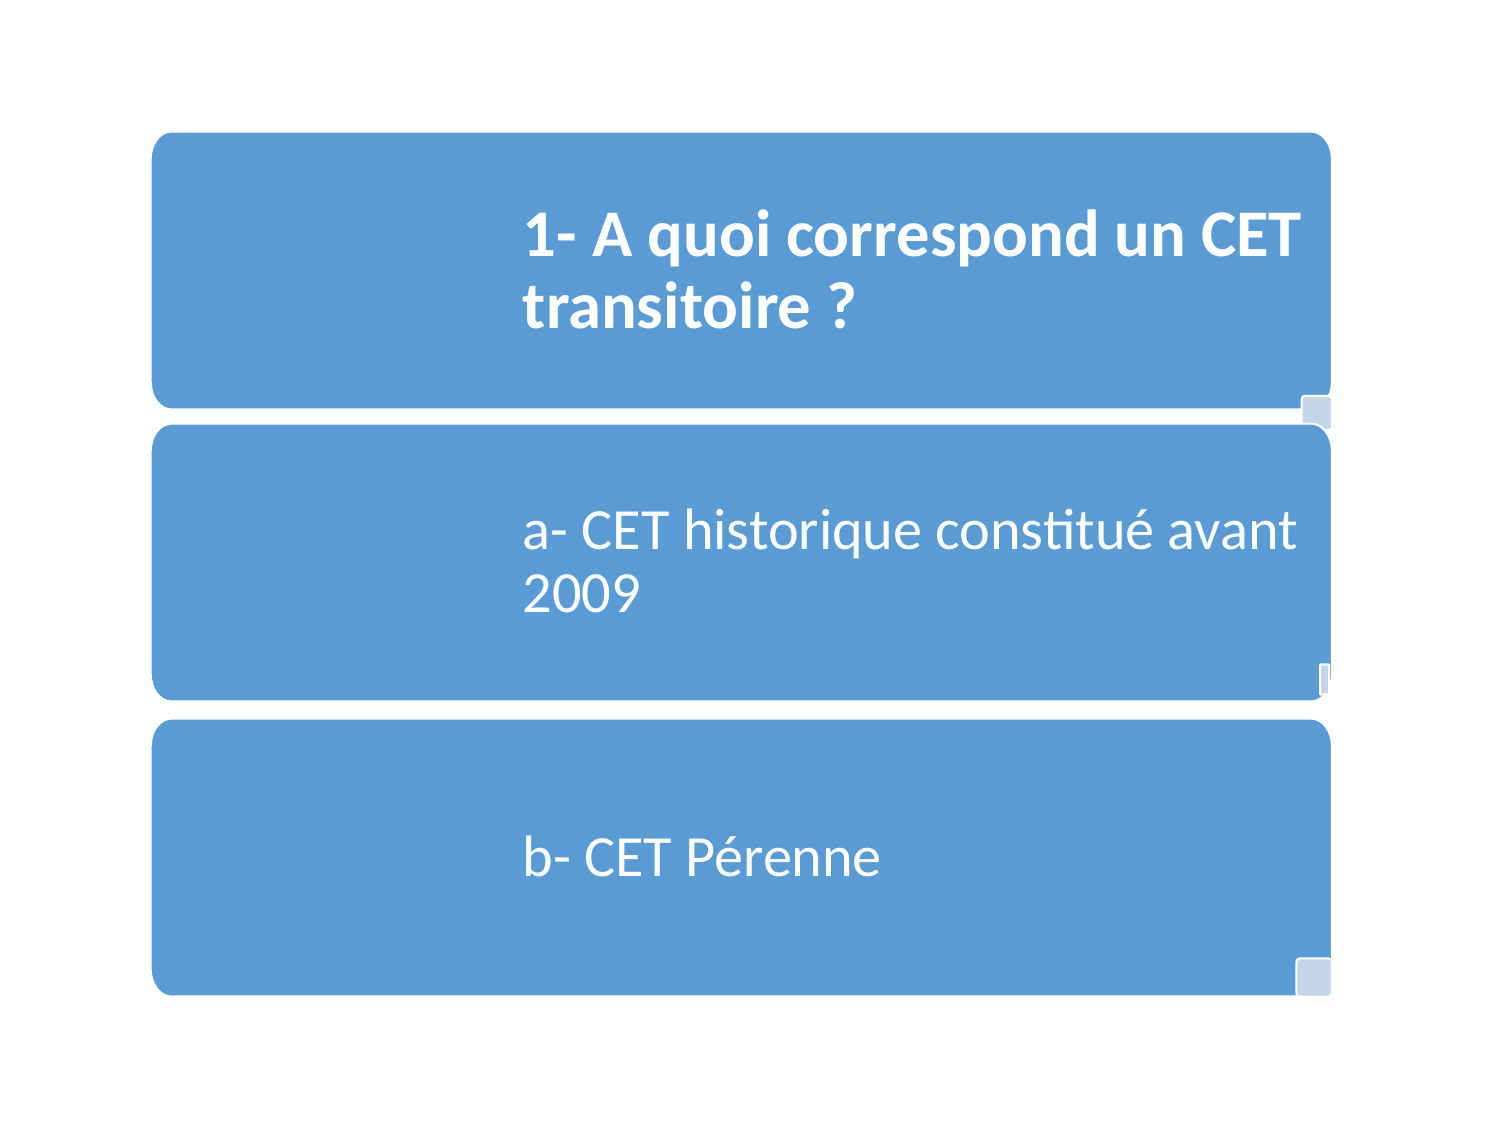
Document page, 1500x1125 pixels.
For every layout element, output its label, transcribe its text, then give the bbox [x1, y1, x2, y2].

text_box [1301, 396, 1332, 430]
text_box [1296, 958, 1332, 997]
text_box b- CET Pérenne [150, 718, 1332, 997]
text_box [1320, 664, 1330, 695]
text_box a- CET historique constitué avant 2009 [150, 423, 1332, 702]
text_box 1- A quoi correspond un CET transitoire ? [150, 131, 1332, 410]
